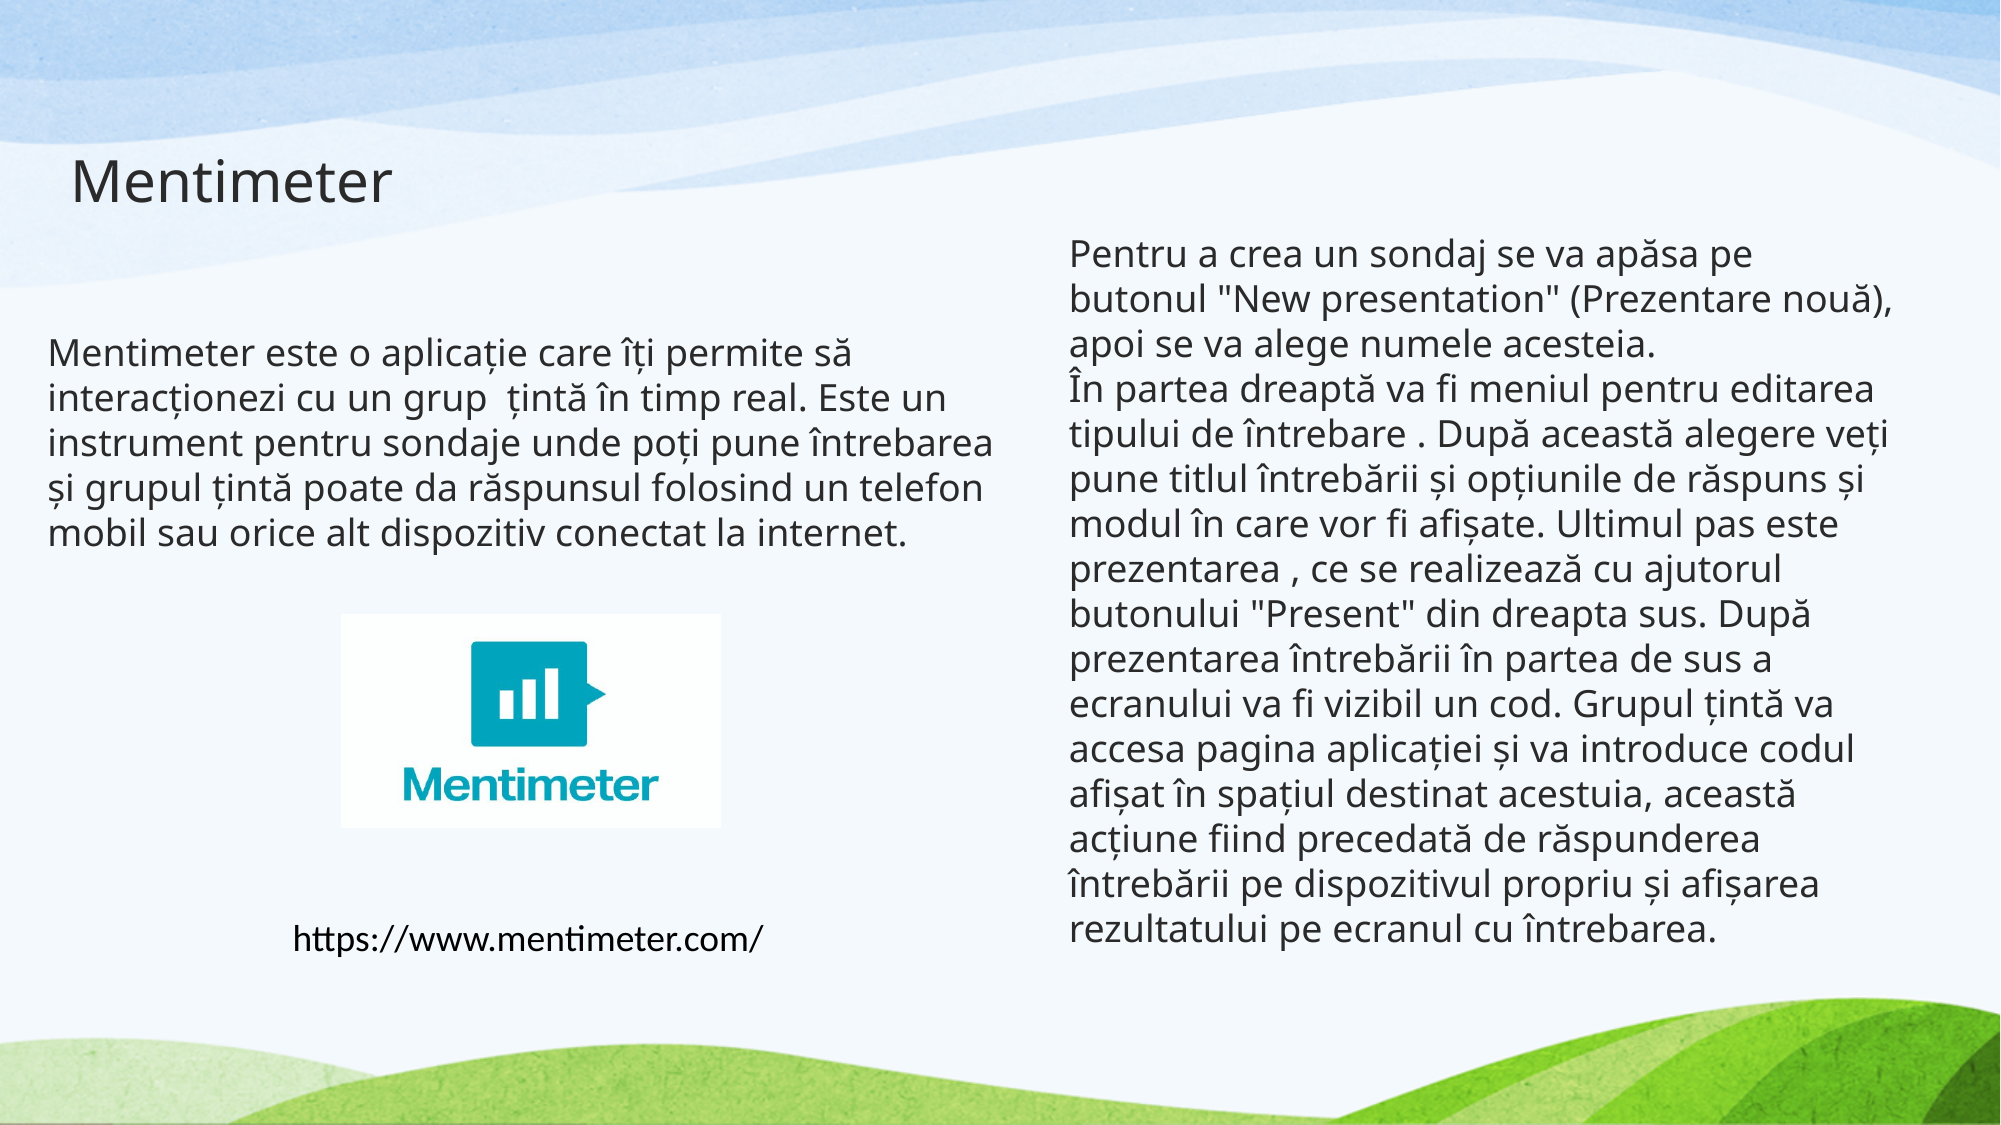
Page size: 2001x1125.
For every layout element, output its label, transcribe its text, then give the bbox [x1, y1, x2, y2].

picture [0, 0, 2001, 1125]
text_box Mentimeter este o aplicație care îți permite să interacționezi cu un grup țintă în timp real. Este un instrument pentru sondaje unde poți pune întrebarea și grupul țintă poate da răspunsul folosind un telefon mobil sau orice alt dispozitiv conectat la internet. [32, 322, 1030, 562]
text_box Mentimeter [56, 136, 408, 221]
text_box Pentru a crea un sondaj se va apăsa pe butonul "New presentation" (Prezentare nouă), apoi se va alege numele acesteia. În partea dreaptă va fi meniul pentru editarea tipului de întrebare . După această alegere veți pune titlul întrebării și opțiunile de răspuns și modul în care vor fi afișate. Ultimul pas este prezentarea , ce se realizează cu ajutorul butonului "Present" din dreapta sus. După prezentarea întrebării în partea de sus a ecranului va fi vizibil un cod. Grupul țintă va accesa pagina aplicației și va introduce codul afișat în spațiul destinat acestuia, această acțiune fiind precedată de răspunderea întrebării pe dispozitivul propriu și afișarea rezultatului pe ecranul cu întrebarea. [1054, 222, 1917, 957]
text_box https://www.mentimeter.com/ [278, 906, 779, 966]
